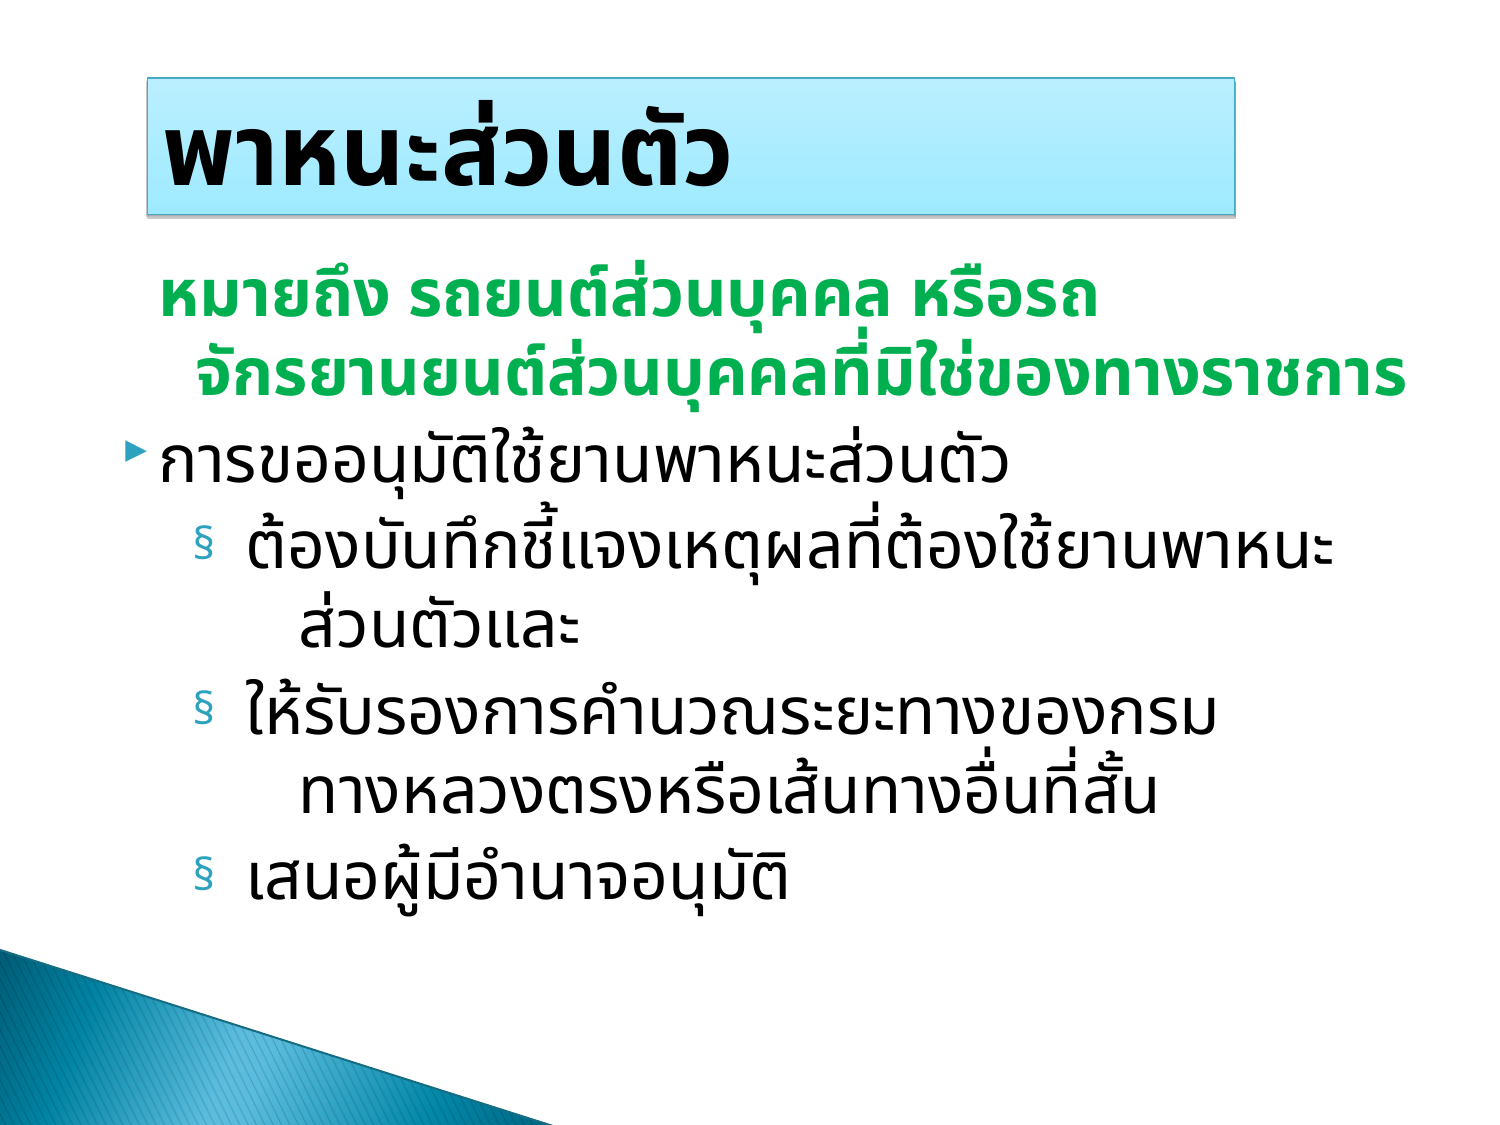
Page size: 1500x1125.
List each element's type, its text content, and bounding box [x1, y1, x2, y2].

list หมายถึง รถยนต์ส่วนบุคคล หรือรถจักรยานยนต์ส่วนบุคคลที่มิใช่ของทางราชการ การขออนุมัติใช้ยานพาหนะส่วนตัว ต้องบันทึกชี้แจงเหตุผลที่ต้องใช้ยานพาหนะส่วนตัวและ ให้รับรองการคำนวณระยะทางของกรมทางหลวงตรงหรือเส้นทางอื่นที่สั้น เสนอผู้มีอำนาจอนุมัติ [75, 243, 1426, 986]
text_box พาหนะส่วนตัว [147, 78, 1235, 215]
